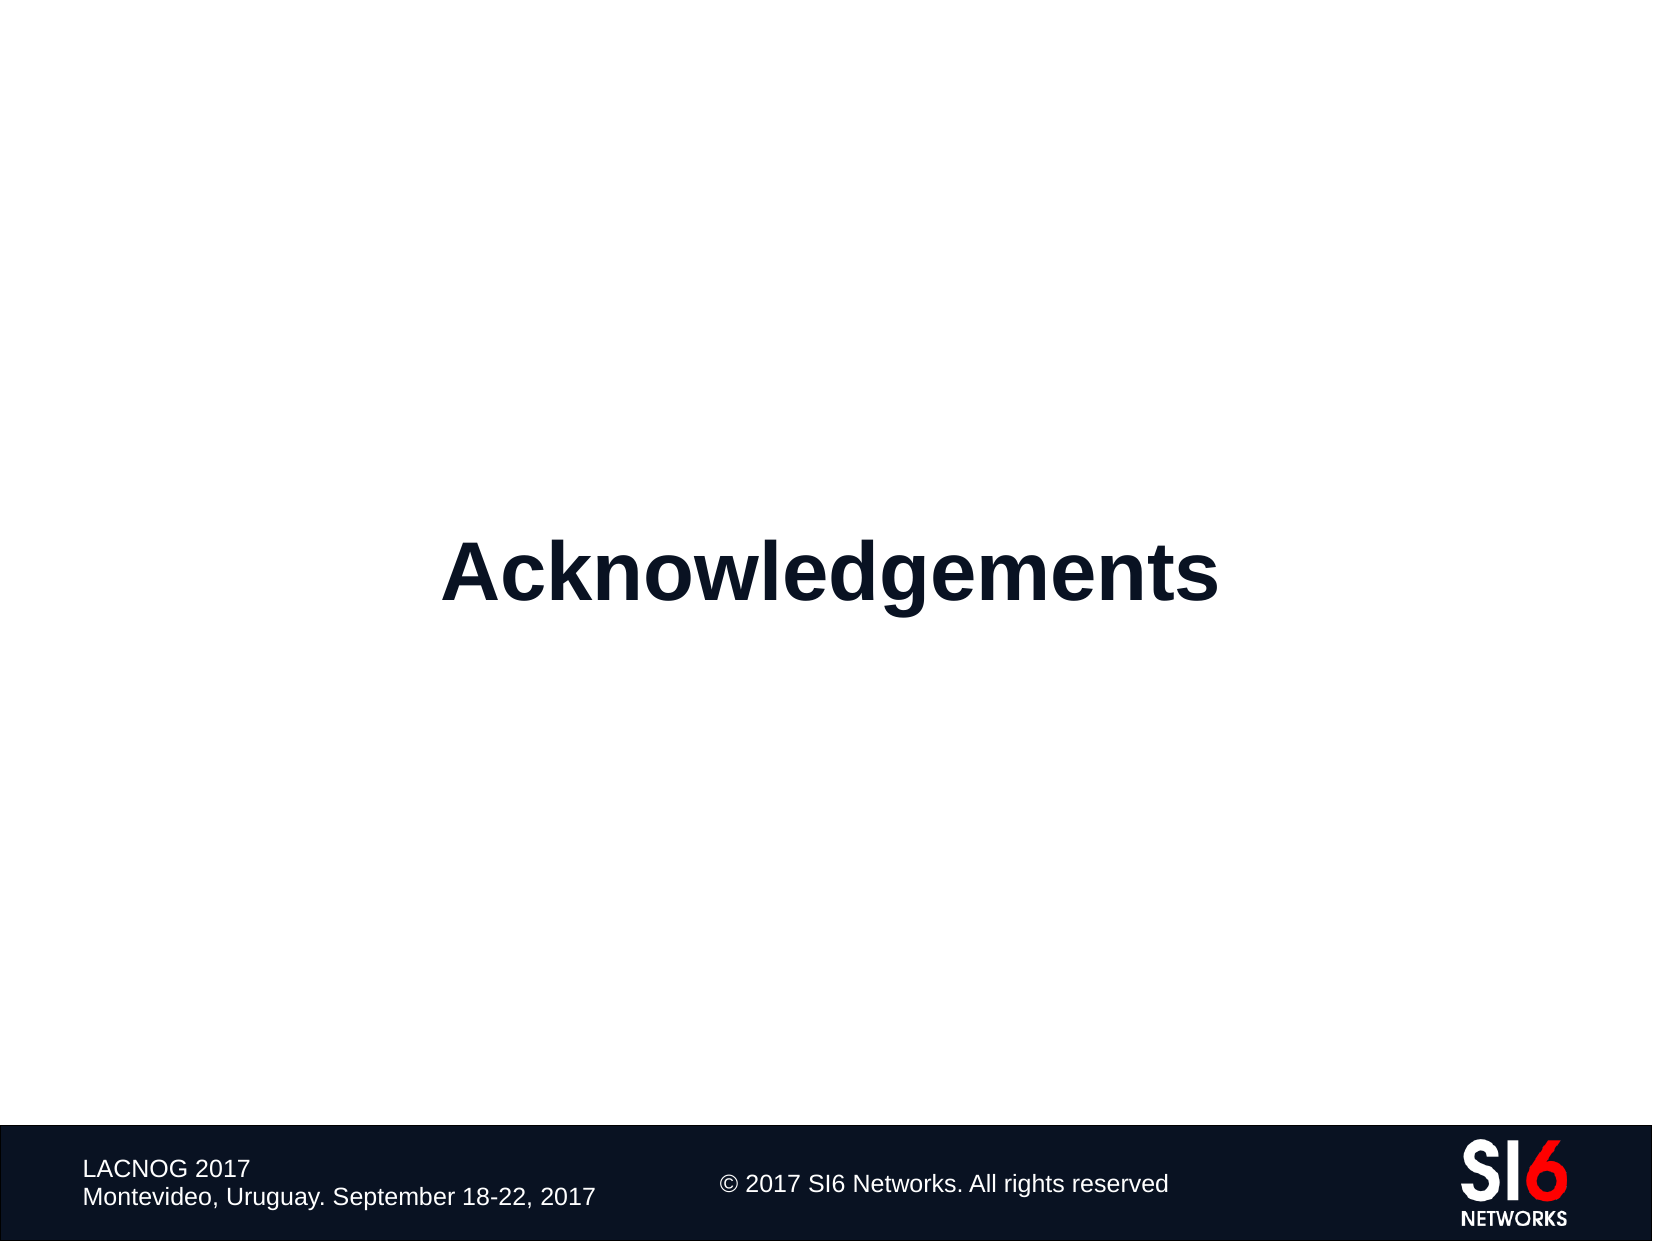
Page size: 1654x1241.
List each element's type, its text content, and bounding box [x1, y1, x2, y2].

title Acknowledgements [86, 467, 1576, 676]
picture [1461, 1139, 1567, 1226]
